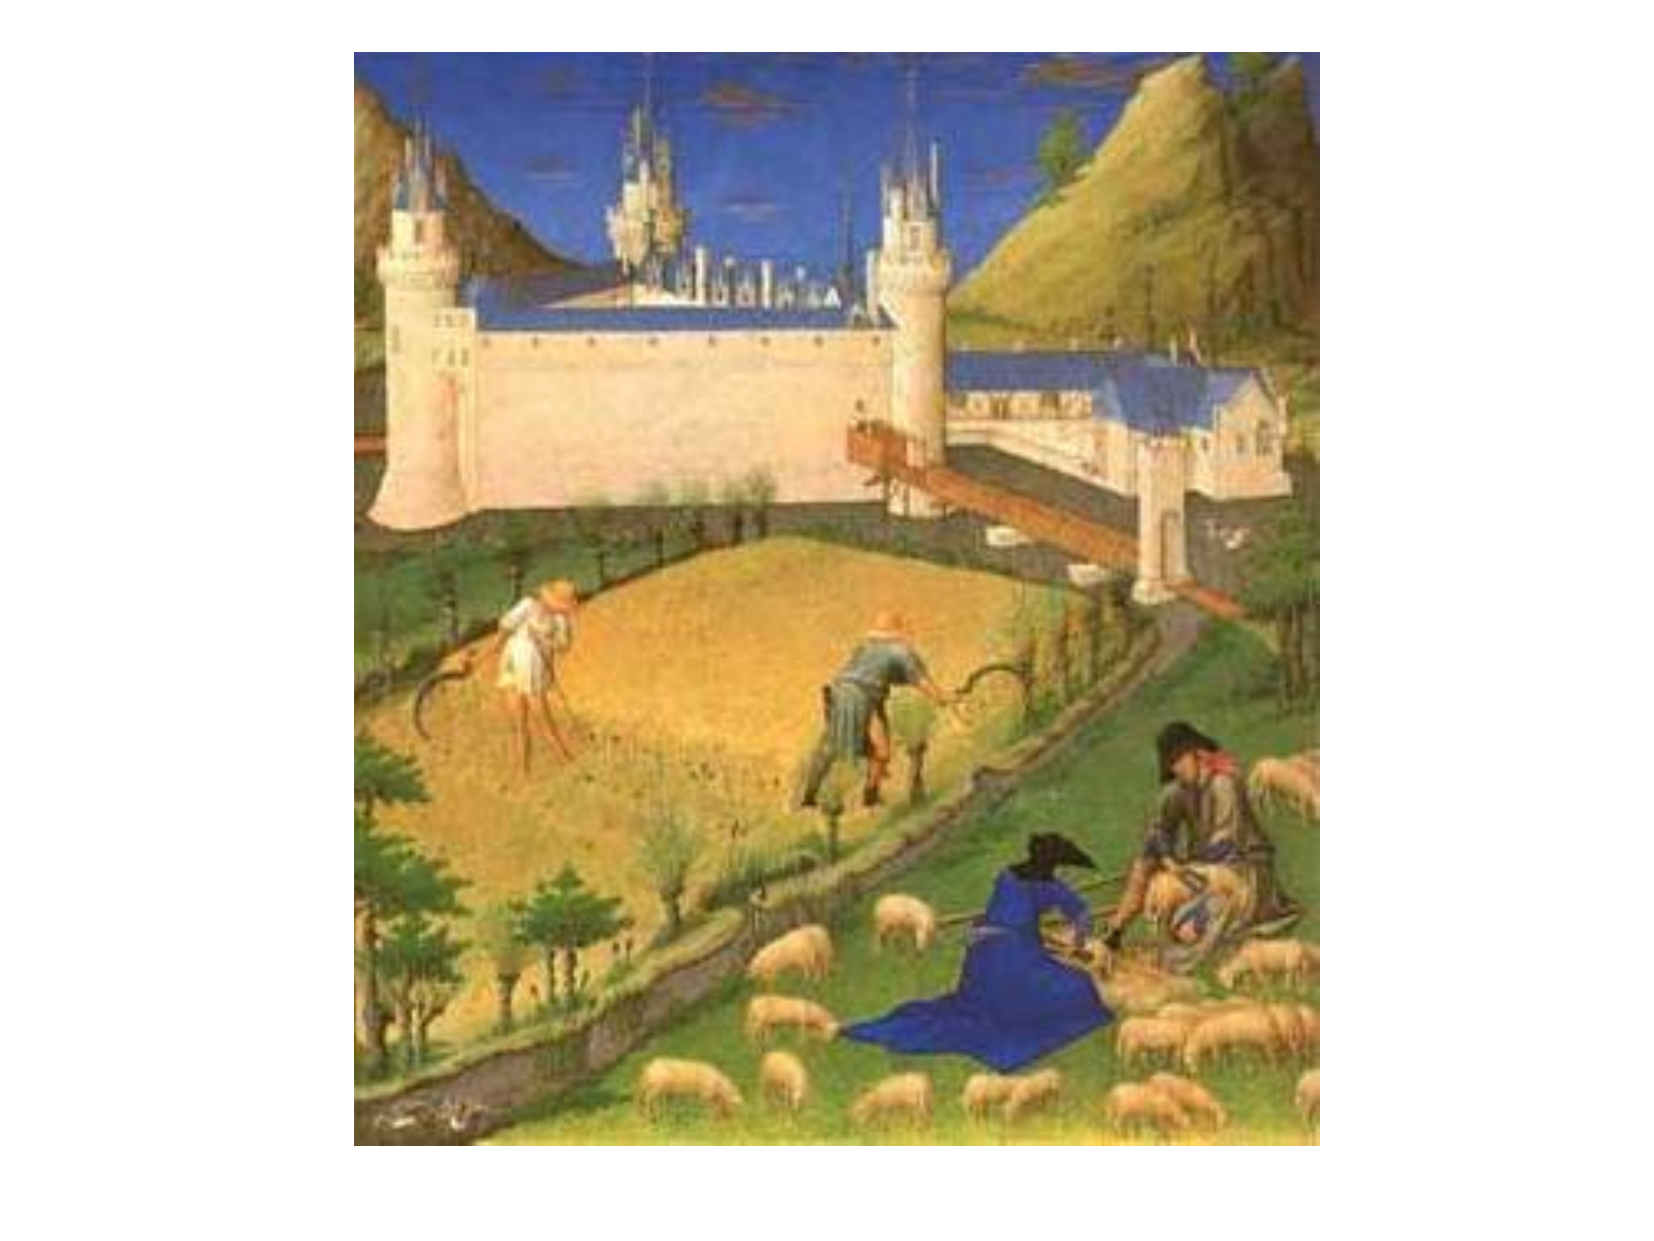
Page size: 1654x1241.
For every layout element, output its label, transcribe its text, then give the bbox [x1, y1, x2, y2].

picture [354, 52, 1320, 1146]
title A EUROPA FEUDAL [82, 49, 1571, 257]
